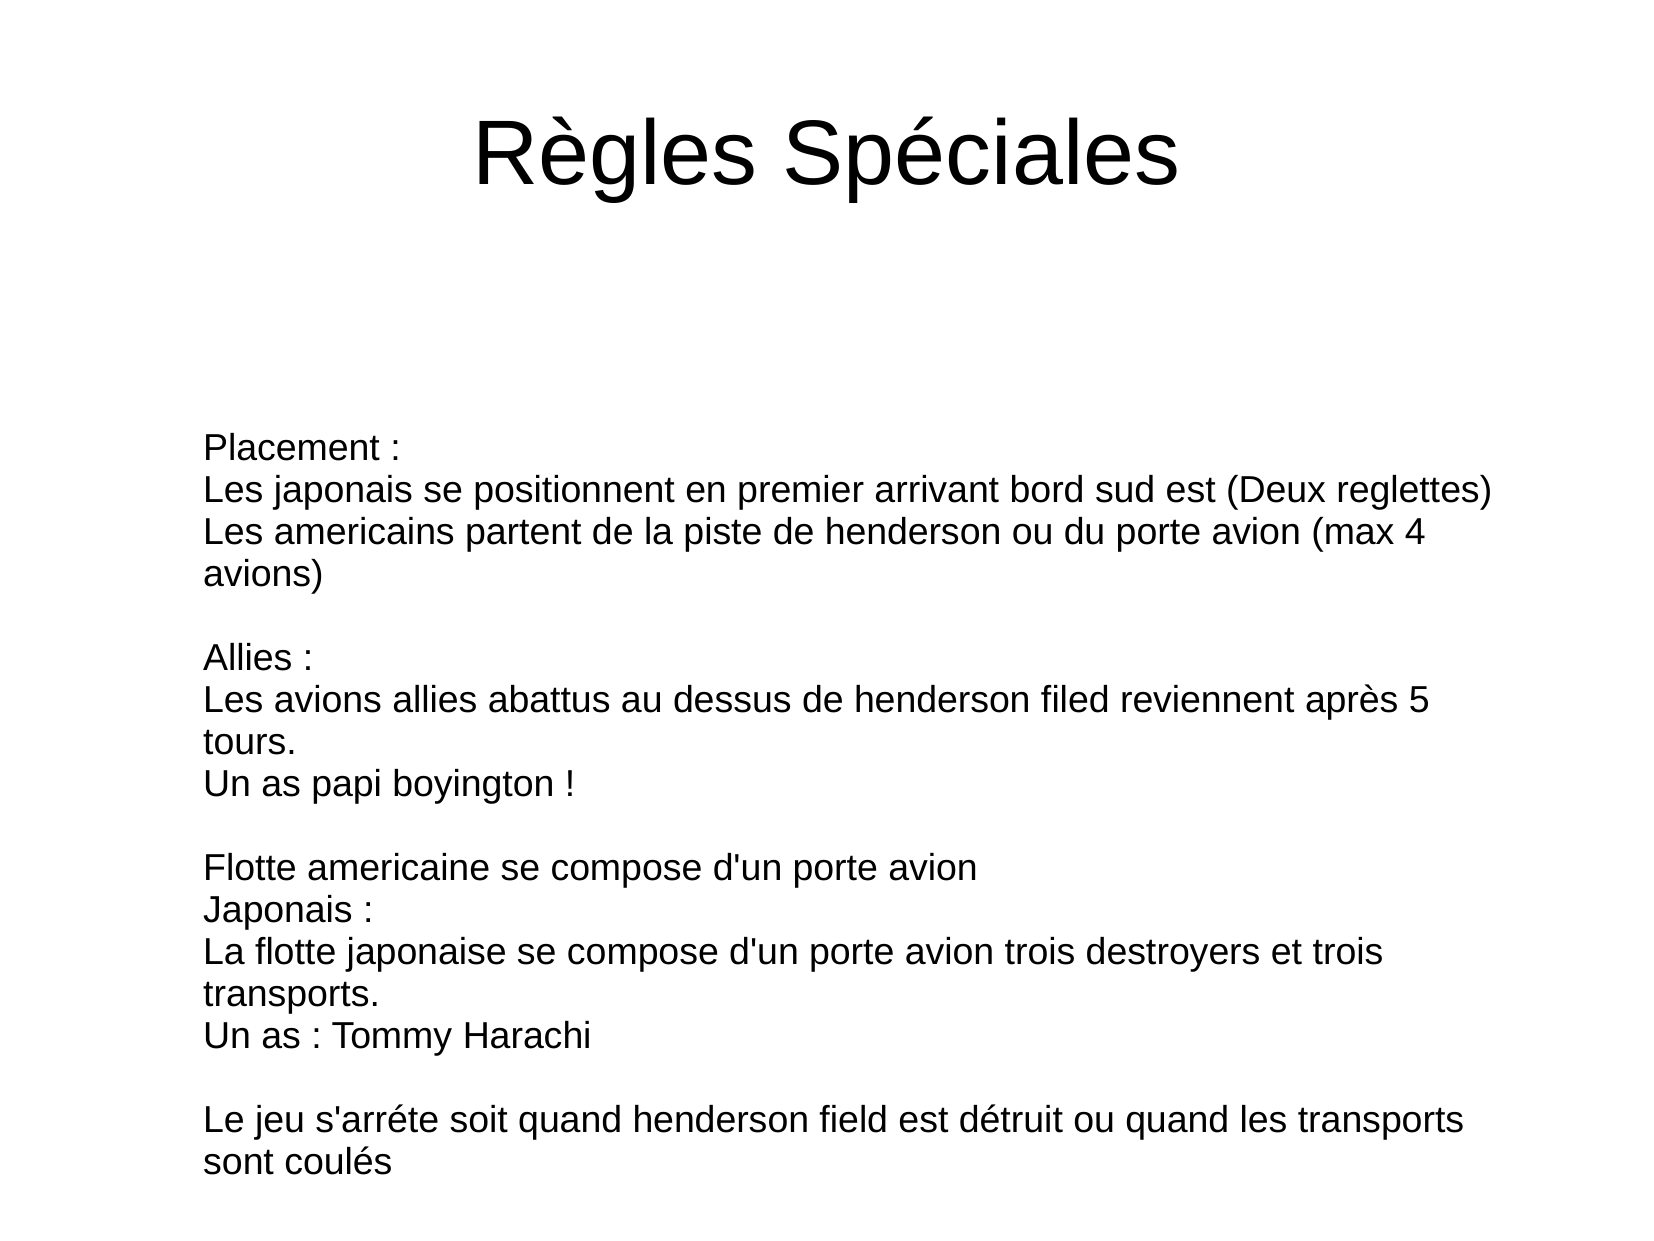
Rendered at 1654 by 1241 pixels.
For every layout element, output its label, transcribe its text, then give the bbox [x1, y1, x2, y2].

text_box Placement : Les japonais se positionnent en premier arrivant bord sud est (Deux reglettes) Les americains partent de la piste de henderson ou du porte avion (max 4 avions) Allies : Les avions allies abattus au dessus de henderson filed reviennent après 5 tours. Un as papi boyington ! Flotte americaine se compose d'un porte avion Japonais : La flotte japonaise se compose d'un porte avion trois destroyers et trois transports. Un as : Tommy Harachi Le jeu s'arréte soit quand henderson field est détruit ou quand les transports sont coulés [188, 419, 1548, 1234]
title Règles Spéciales [82, 49, 1571, 257]
